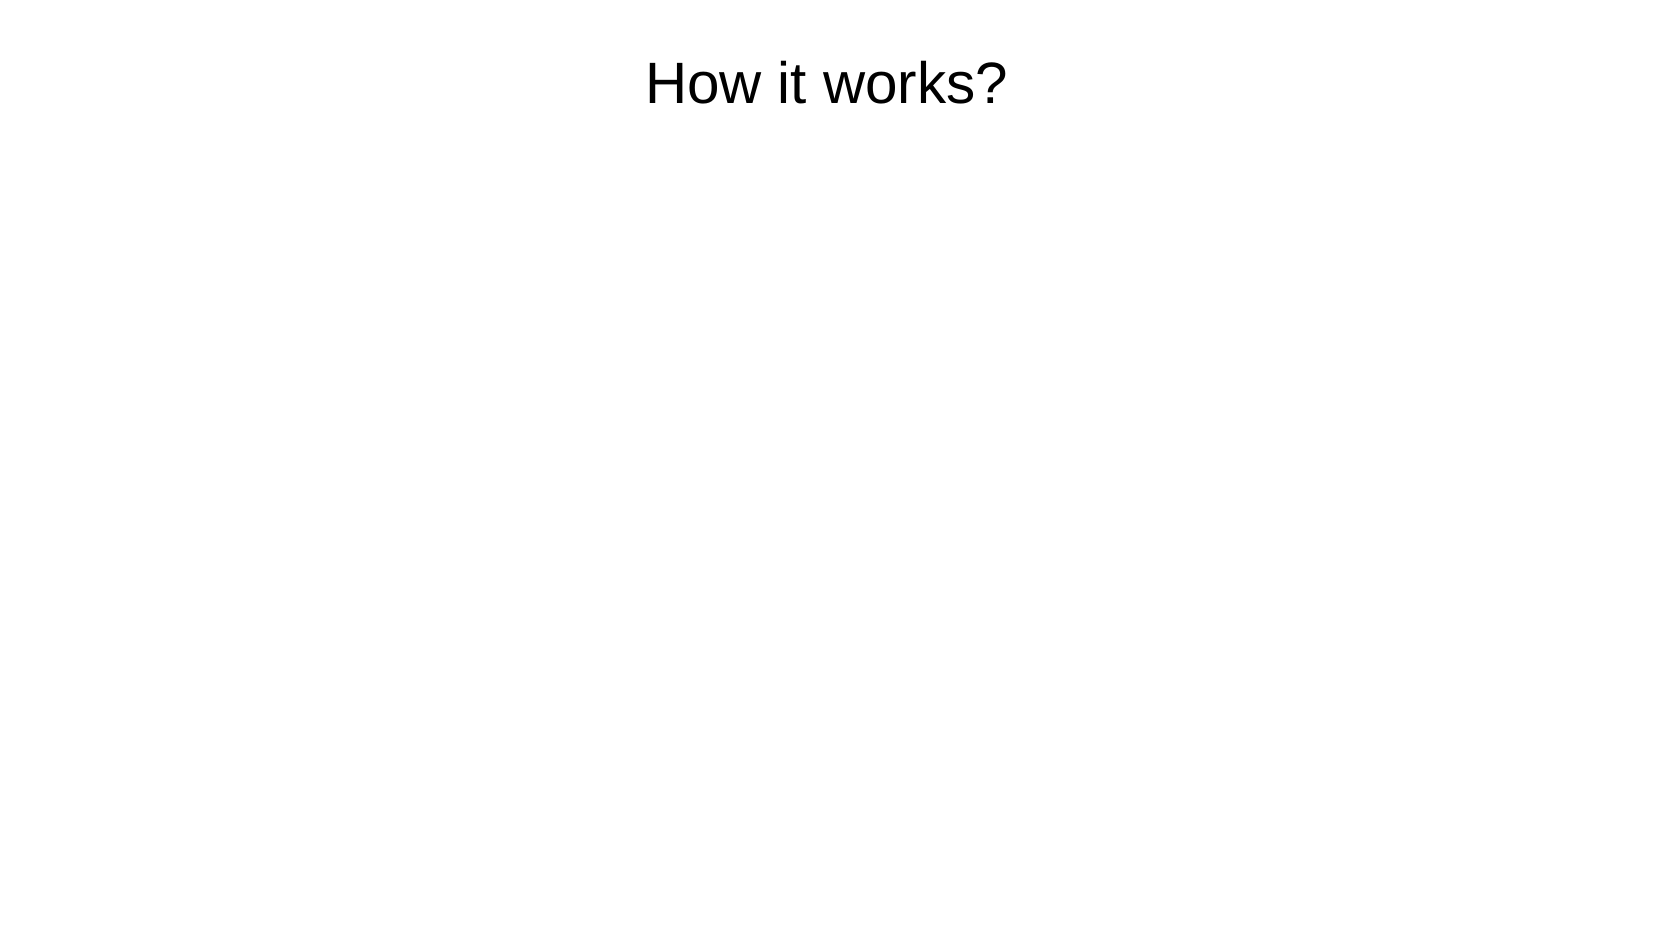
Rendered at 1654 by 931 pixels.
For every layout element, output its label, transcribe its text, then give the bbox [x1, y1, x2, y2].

title How it works? [82, 18, 1571, 149]
